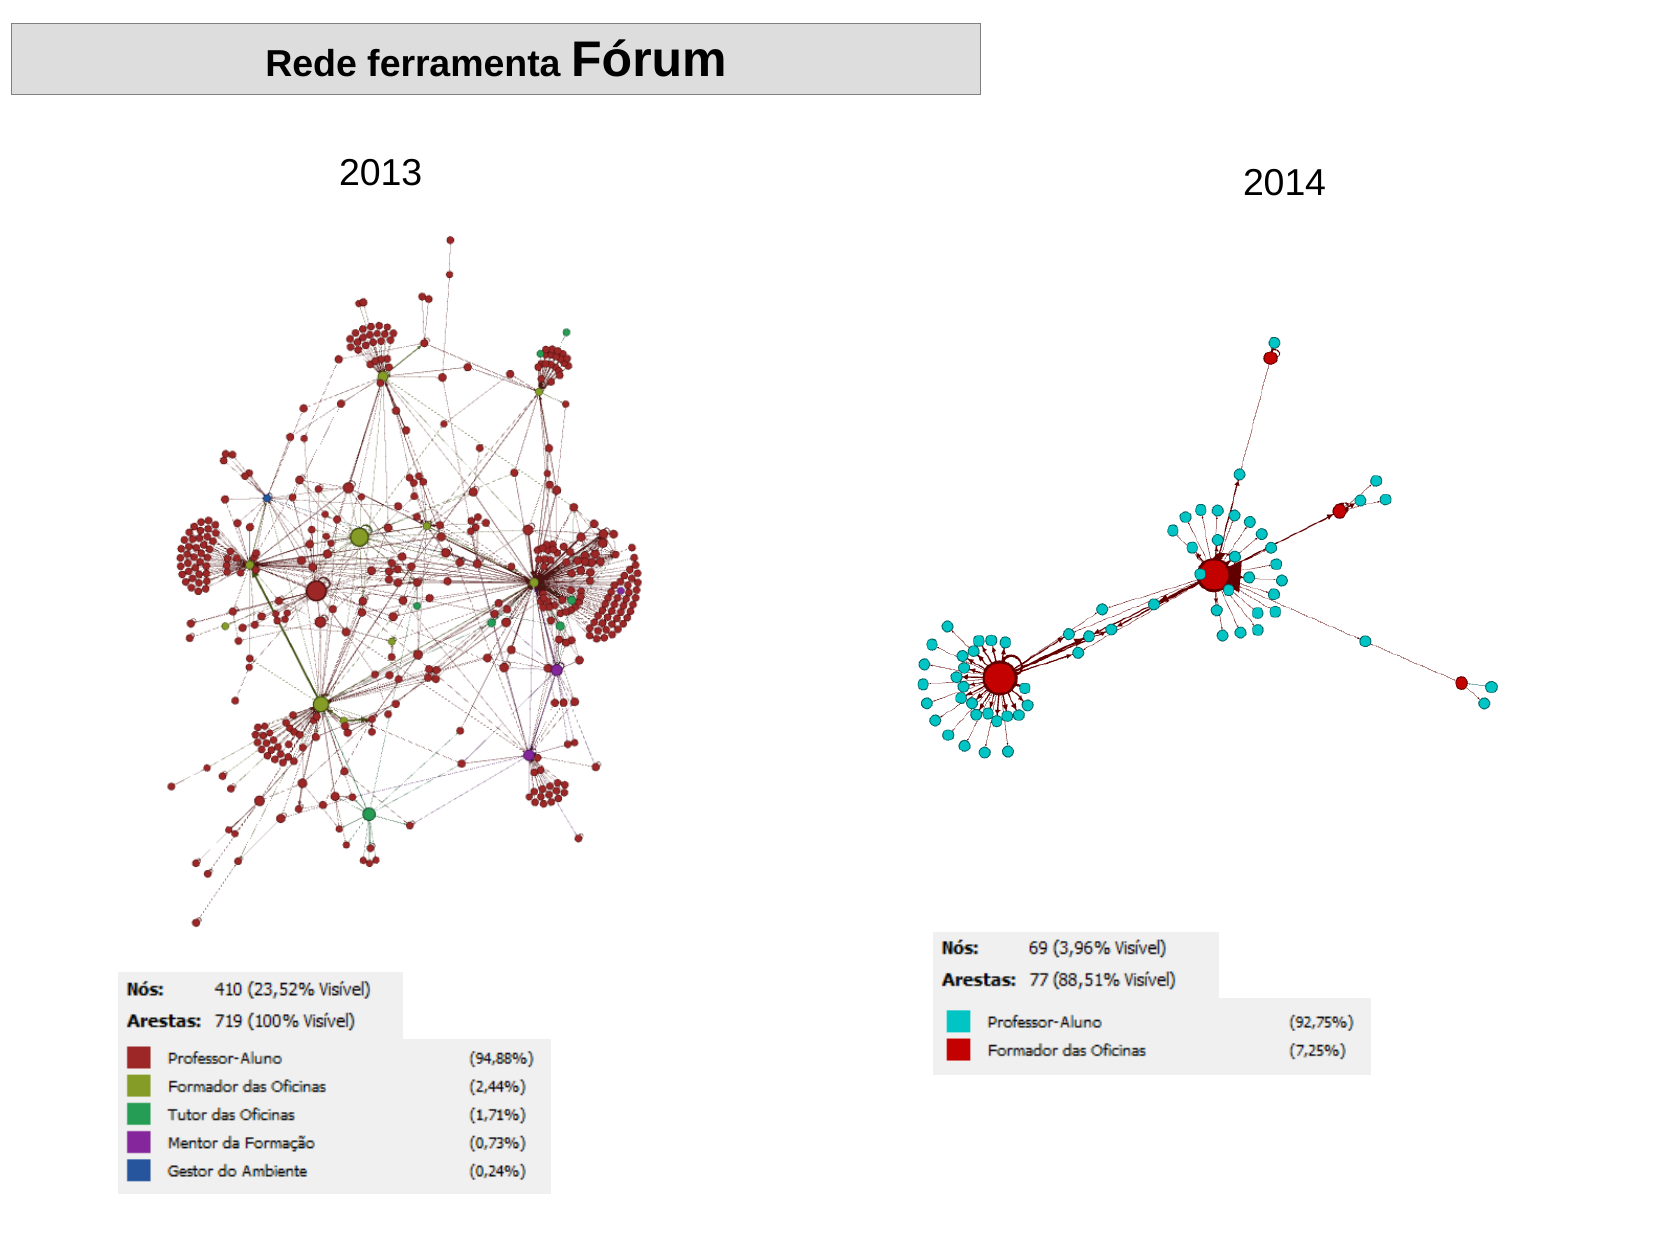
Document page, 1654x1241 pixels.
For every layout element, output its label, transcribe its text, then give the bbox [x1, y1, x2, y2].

picture [933, 932, 1371, 1075]
picture [135, 233, 650, 934]
text_box 2013 [324, 143, 438, 201]
picture [118, 972, 551, 1194]
text_box Rede ferramenta Fórum [11, 23, 981, 95]
picture [881, 334, 1512, 768]
text_box 2014 [1228, 153, 1341, 211]
